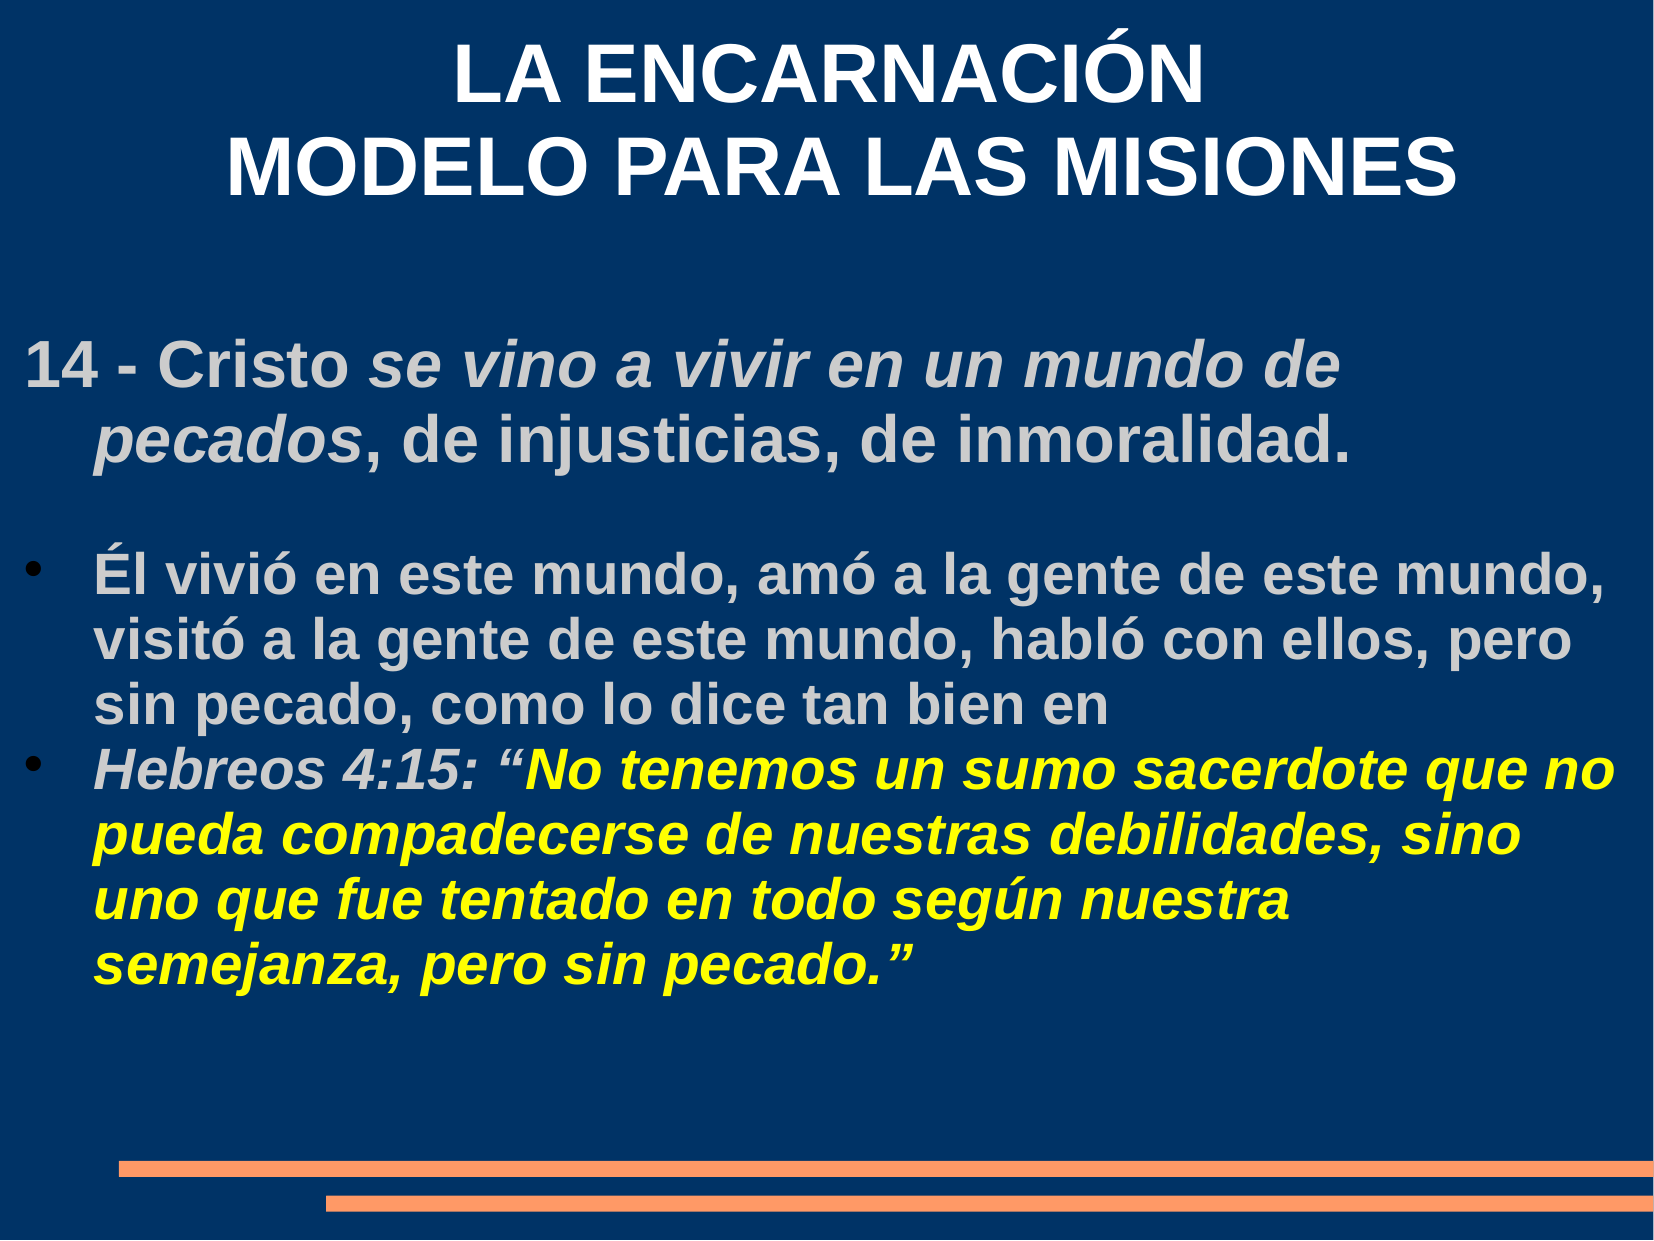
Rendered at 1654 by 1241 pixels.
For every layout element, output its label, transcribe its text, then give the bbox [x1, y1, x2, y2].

title LA ENCARNACIÓN MODELO PARA LAS MISIONES [23, 0, 1619, 237]
subtitle 14 - Cristo se vino a vivir en un mundo de pecados, de injusticias, de inmoralidad. Él vivió en este mundo, amó a la gente de este mundo, visitó a la gente de este mundo, habló con ellos, pero sin pecado, como lo dice tan bien en Hebreos 4:15: “No tenemos un sumo sacerdote que no pueda compadecerse de nuestras debilidades, sino uno que fue tentado en todo según nuestra semejanza, pero sin pecado.” [23, 270, 1619, 1052]
